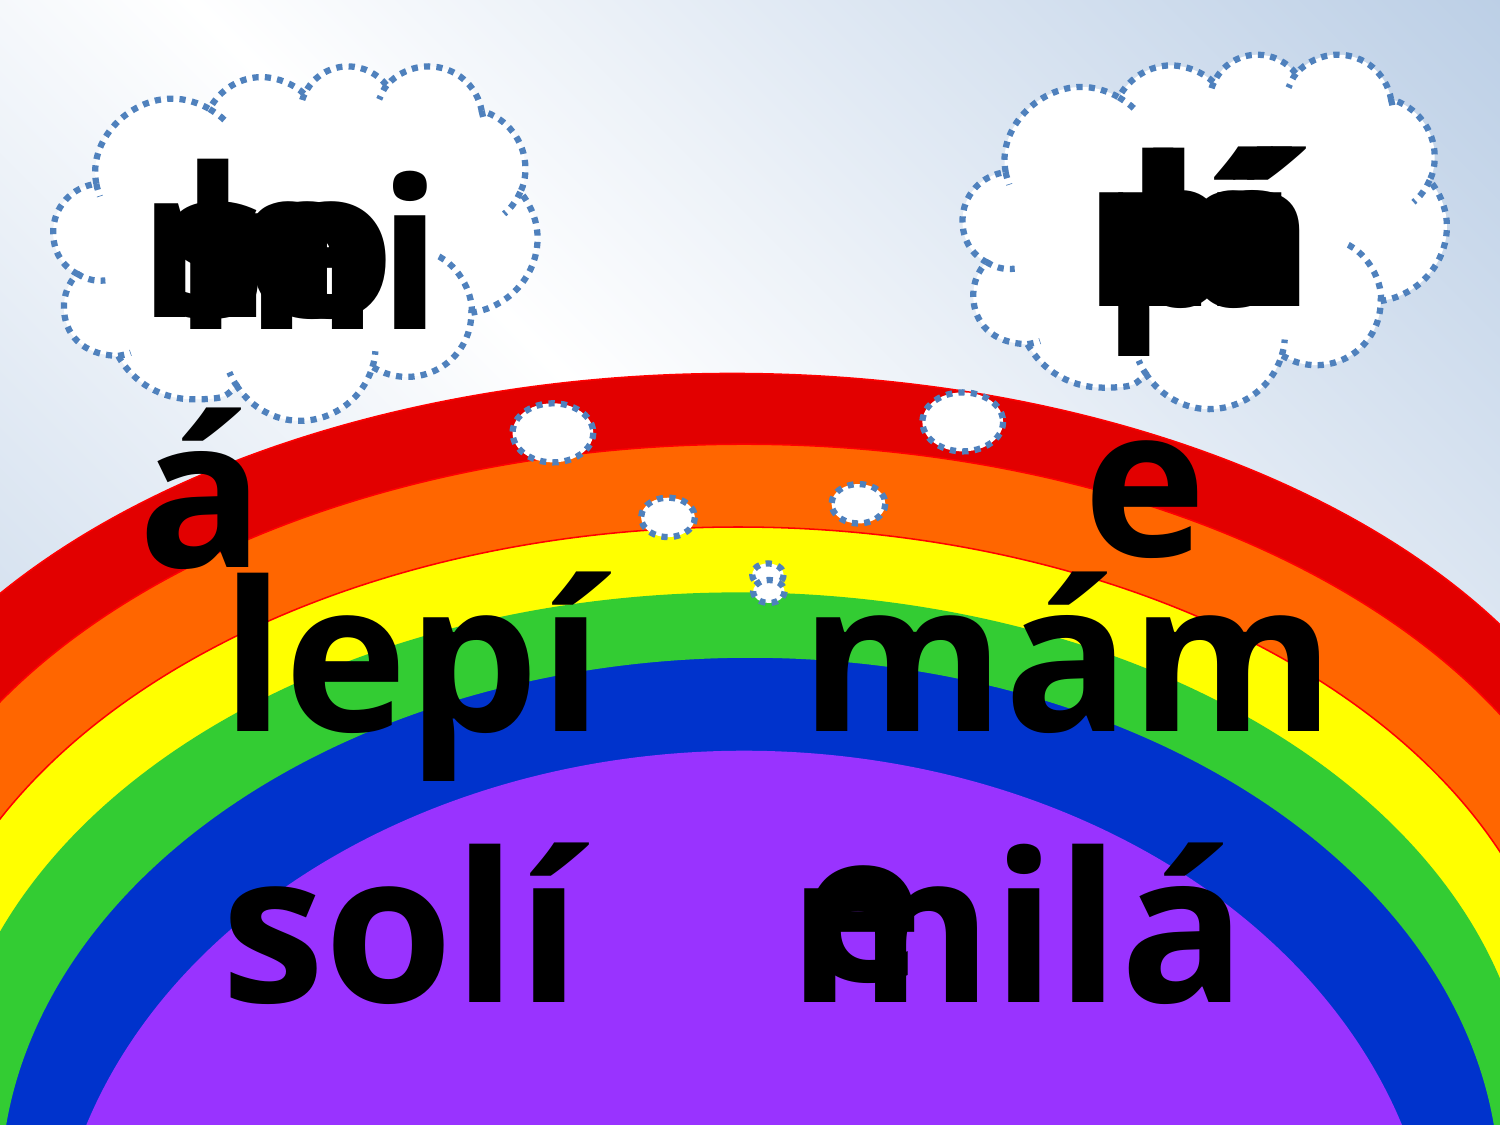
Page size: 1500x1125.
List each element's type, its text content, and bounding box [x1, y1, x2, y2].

text_box [1060, 86, 1102, 90]
text_box so [467, 101, 491, 113]
text_box máme [785, 515, 1400, 1031]
text_box lepí [454, 640, 498, 708]
text_box [1412, 109, 1447, 290]
text_box [214, 66, 479, 101]
text_box má [123, 101, 467, 618]
text_box me [1125, 462, 1168, 486]
text_box [1123, 54, 1389, 90]
text_box le [112, 101, 123, 368]
text_box lepí [326, 637, 369, 661]
text_box [0, 373, 1500, 1125]
text_box lepí [206, 618, 423, 781]
text_box lepí [449, 515, 774, 781]
text_box lá [1056, 90, 1400, 356]
text_box solí [206, 786, 773, 1053]
text_box [1035, 356, 1068, 381]
text_box me [1068, 90, 1412, 606]
text_box [53, 128, 112, 356]
text_box pí [1033, 90, 1056, 356]
text_box [503, 121, 538, 301]
text_box [962, 104, 1033, 353]
text_box mi [159, 113, 503, 380]
text_box milá [773, 786, 1329, 1053]
